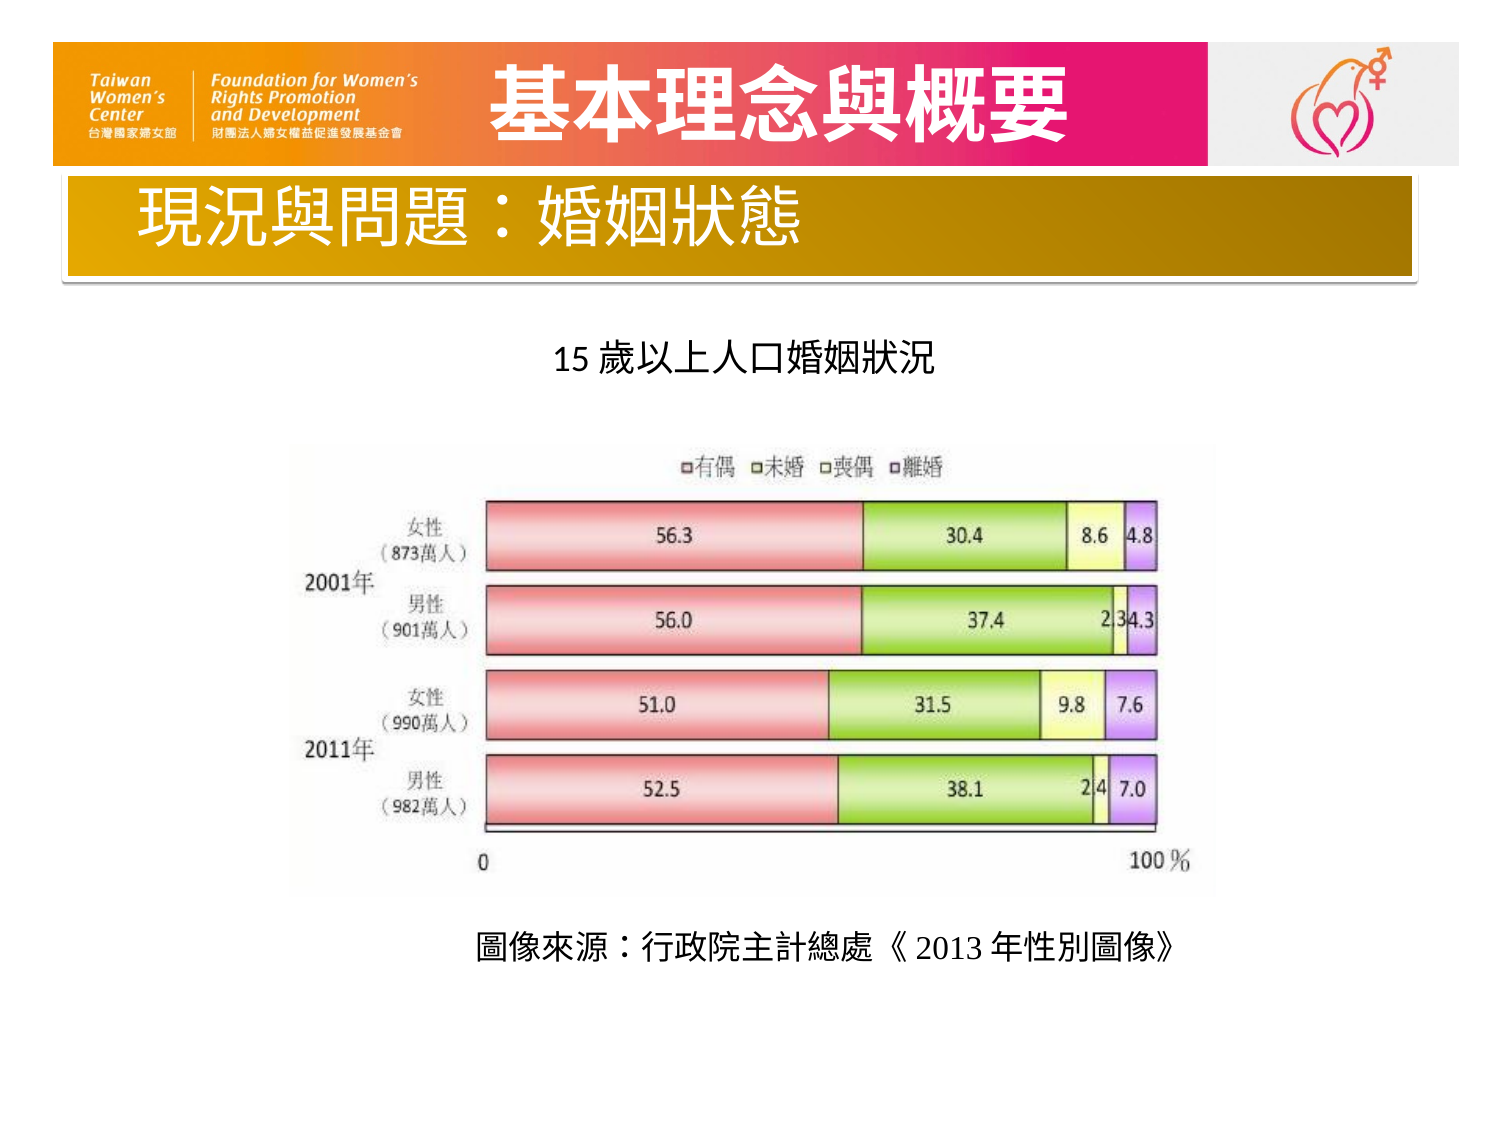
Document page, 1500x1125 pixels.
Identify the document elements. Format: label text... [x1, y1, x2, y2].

text_box 圖像來源：行政院主計總處《2013年性別圖像》 [384, 917, 1282, 974]
list 現況與問題：婚姻狀態 [64, 172, 1415, 279]
title 基本理念與概要 [171, 42, 1388, 161]
picture [289, 444, 1216, 897]
text_box 15歲以上人口婚姻狀況 [312, 326, 1176, 387]
